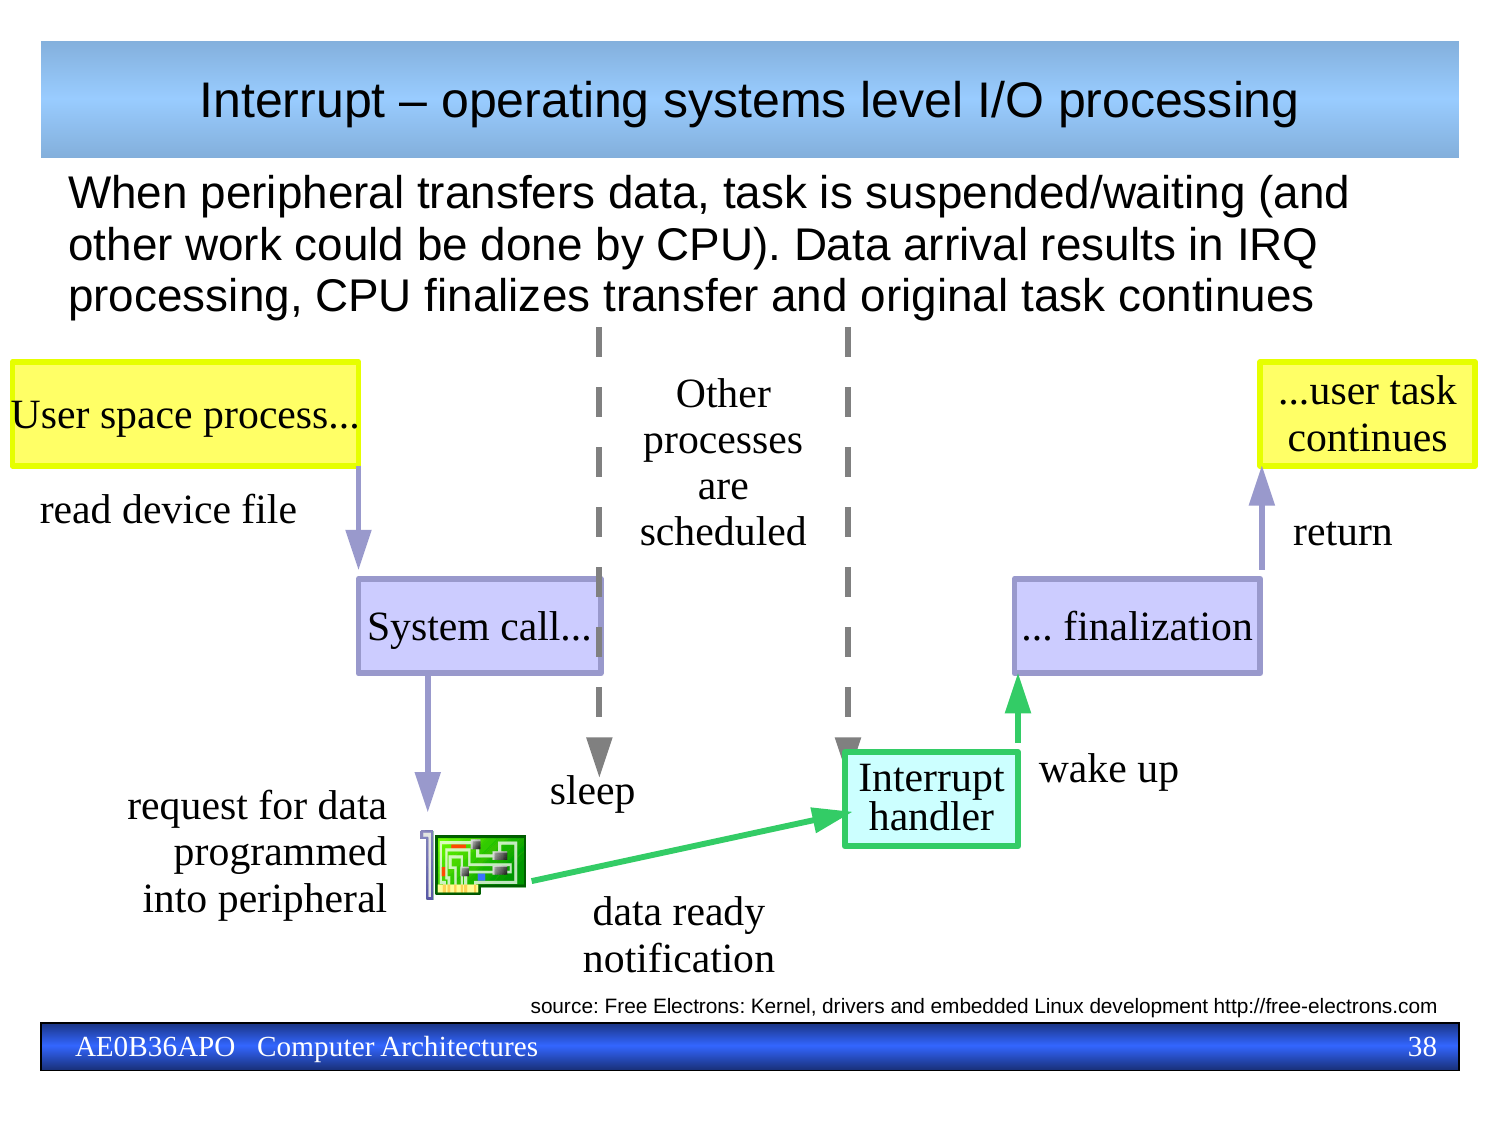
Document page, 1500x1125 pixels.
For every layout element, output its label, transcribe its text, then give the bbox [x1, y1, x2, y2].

text_box read device file [24, 478, 324, 544]
text_box Other processes are scheduled [624, 362, 826, 580]
text_box Interrupt handler [844, 751, 1018, 847]
text_box data ready notification [568, 881, 949, 986]
text_box request for data programmed into peripheral [112, 774, 413, 942]
text_box ...user task continues [1260, 361, 1476, 466]
list When peripheral transfers data, task is suspended/waiting (and other work could be done by CPU). Data arrival results in IRQ processing, CPU finalizes transfer and original task continues [50, 167, 1456, 1013]
title Interrupt – operating systems level I/O processing [41, 41, 1459, 158]
text_box return [1278, 500, 1417, 566]
text_box User space process... [12, 362, 359, 466]
text_box wake up [1024, 737, 1300, 932]
text_box sleep [535, 759, 676, 826]
text_box ... finalization [1014, 578, 1261, 674]
text_box System call... [358, 578, 601, 674]
picture [420, 804, 532, 916]
text_box source: Free Electrons: Kernel, drivers and embedded Linux development http://free-electrons.com [515, 986, 1454, 1025]
